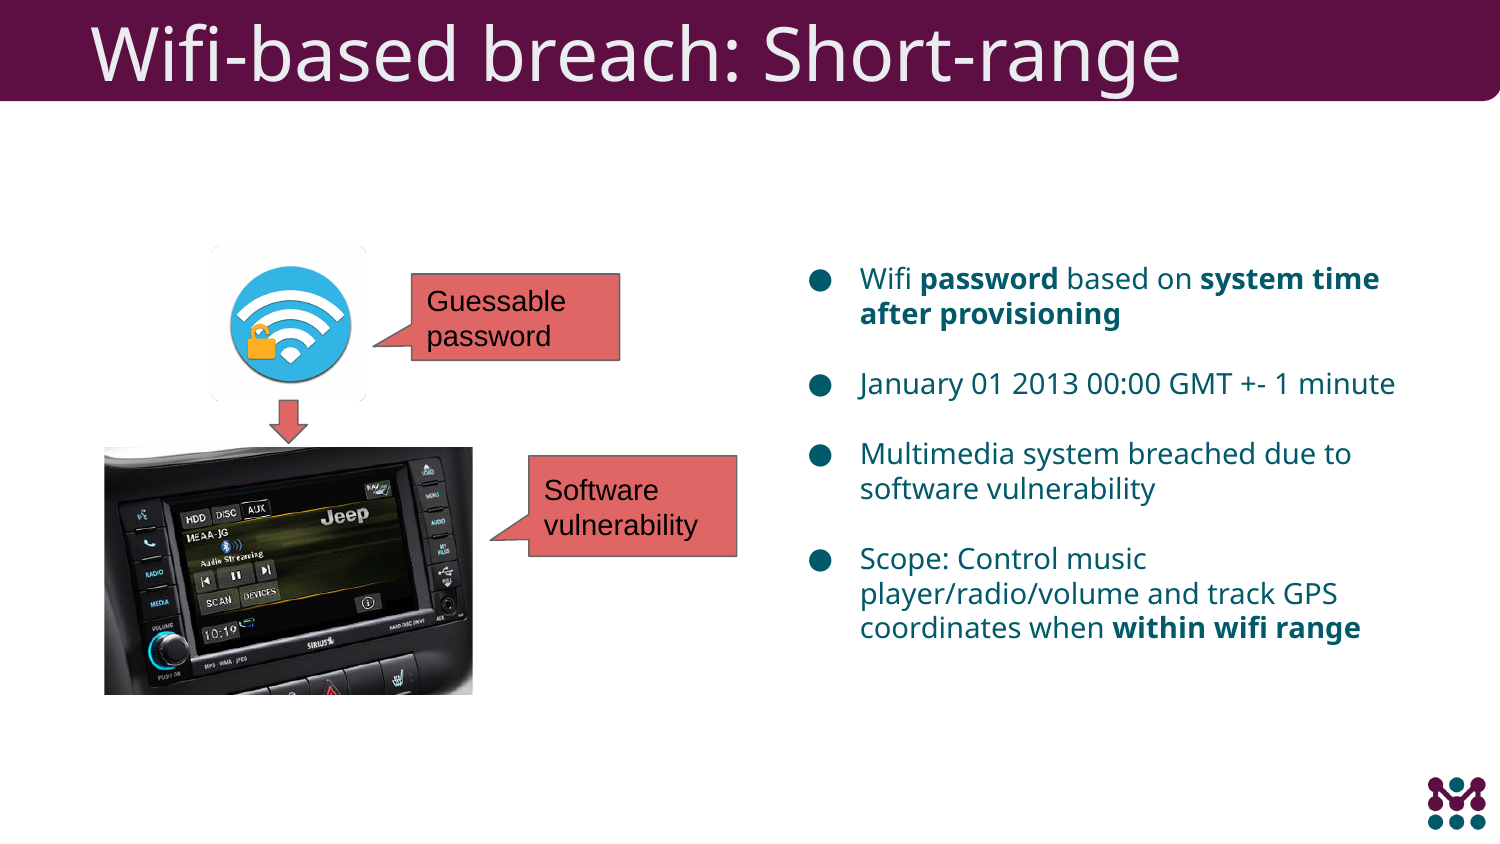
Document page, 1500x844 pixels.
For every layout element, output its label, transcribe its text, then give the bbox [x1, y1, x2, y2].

picture [211, 246, 366, 401]
list Wifi password based on system time after provisioning January 01 2013 00:00 GMT +- 1 minute Multimedia system breached due to software vulnerability Scope: Control music player/radio/volume and track GPS coordinates when within wifi range [769, 210, 1425, 822]
picture [1413, 762, 1500, 844]
text_box Guessable password [373, 274, 620, 361]
picture [104, 447, 473, 695]
title Wifi-based breach: Short-range [75, 0, 1425, 112]
text_box Software vulnerability [490, 455, 737, 557]
text_box [269, 400, 308, 444]
